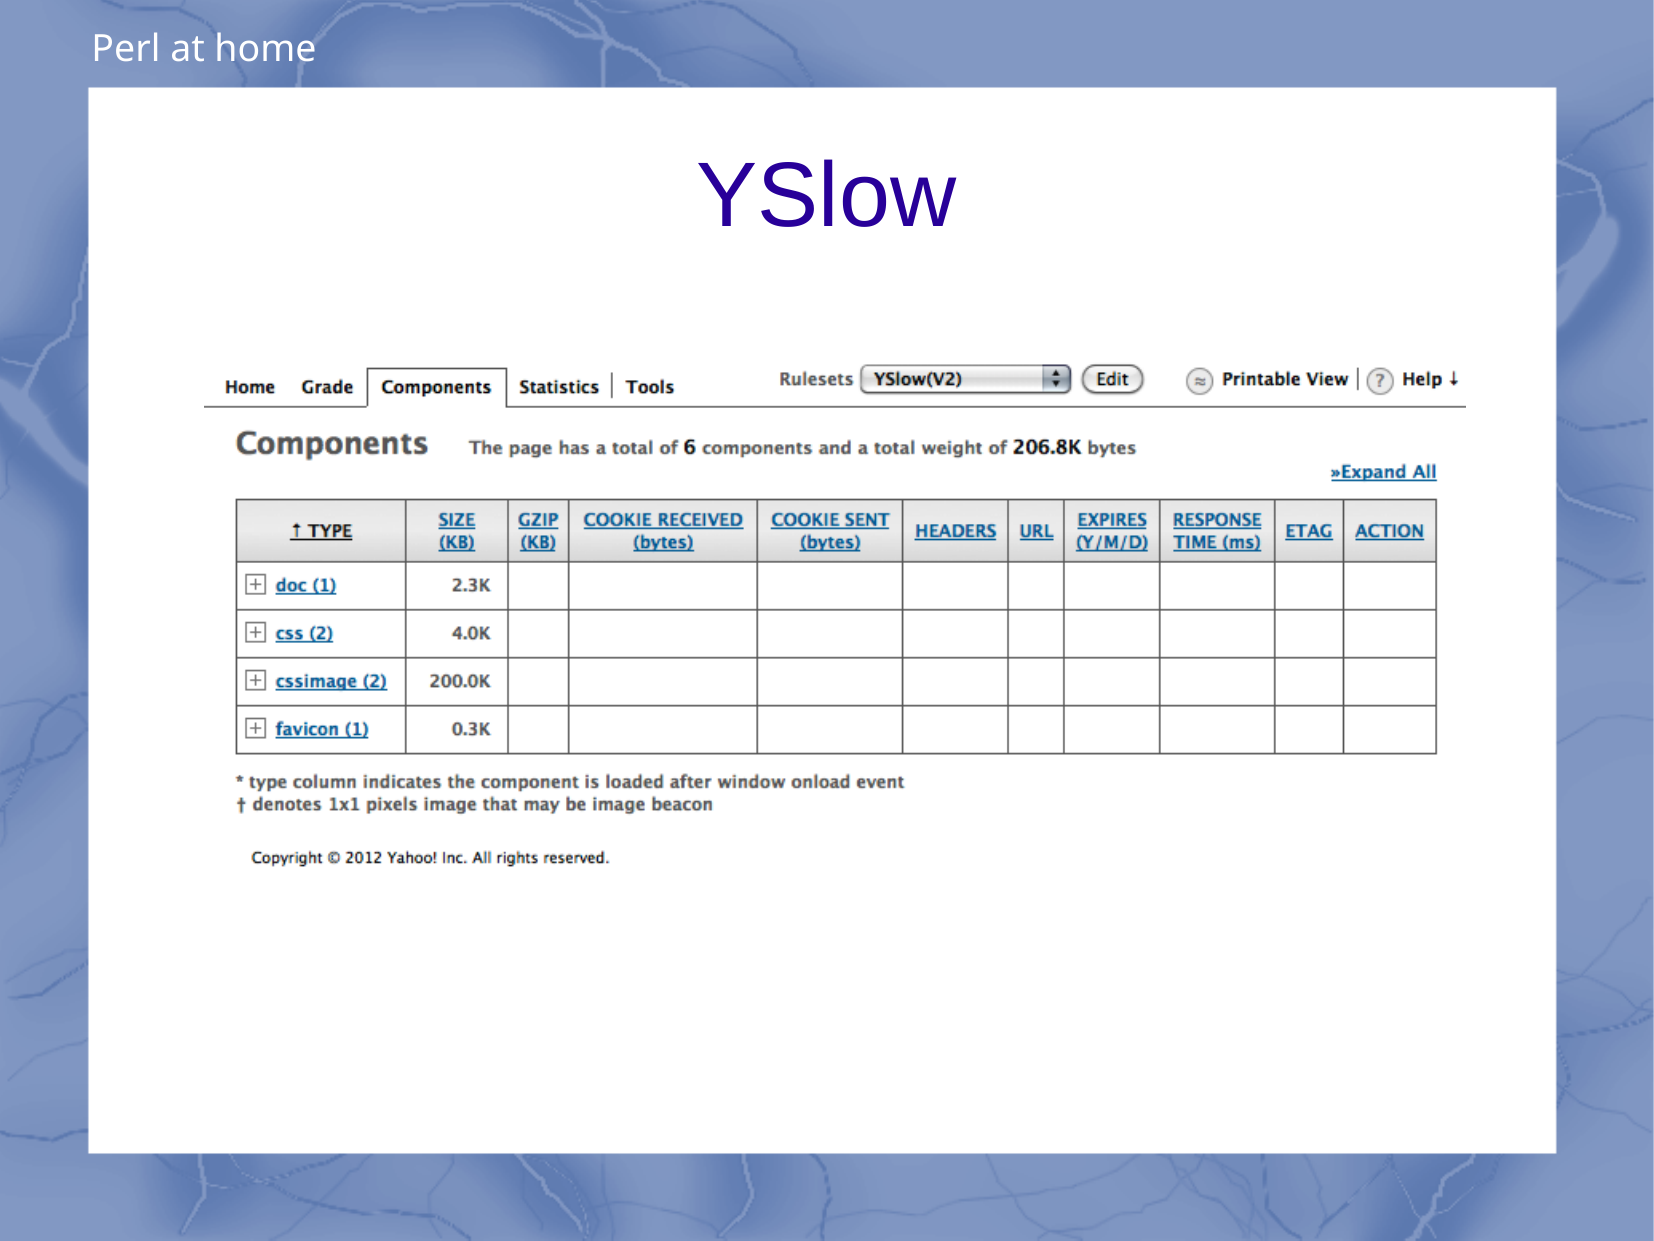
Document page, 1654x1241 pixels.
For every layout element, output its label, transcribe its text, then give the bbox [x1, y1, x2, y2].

picture [0, 0, 1654, 1241]
title YSlow [118, 98, 1536, 291]
